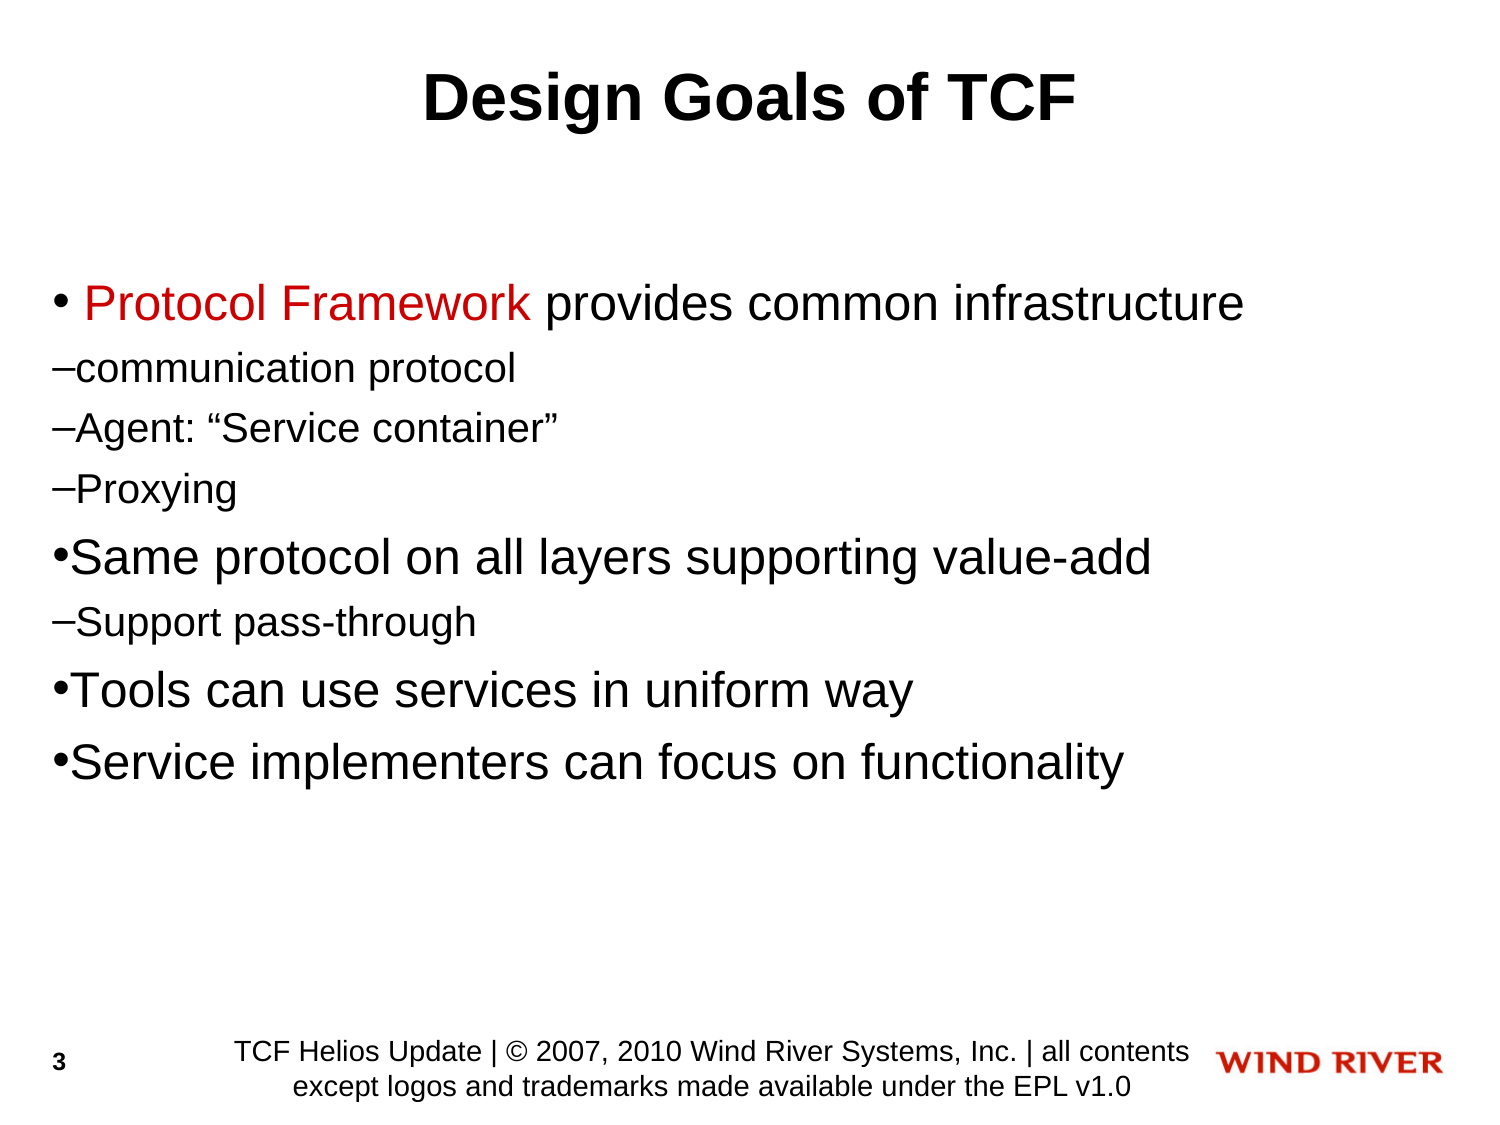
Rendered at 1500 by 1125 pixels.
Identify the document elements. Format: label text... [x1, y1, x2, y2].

text_box [37, 1037, 187, 1113]
text_box TCF Helios Update | © 2007, 2010 Wind River Systems, Inc. | all contents except logos and trademarks made available under the EPL v1.0 [187, 1025, 1238, 1125]
title Design Goals of TCF [37, 37, 1463, 150]
list Protocol Framework provides common infrastructure communication protocol Agent: “Service container” Proxying Same protocol on all layers supporting value-add Support pass-through Tools can use services in uniform way Service implementers can focus on functionality [37, 262, 1463, 863]
